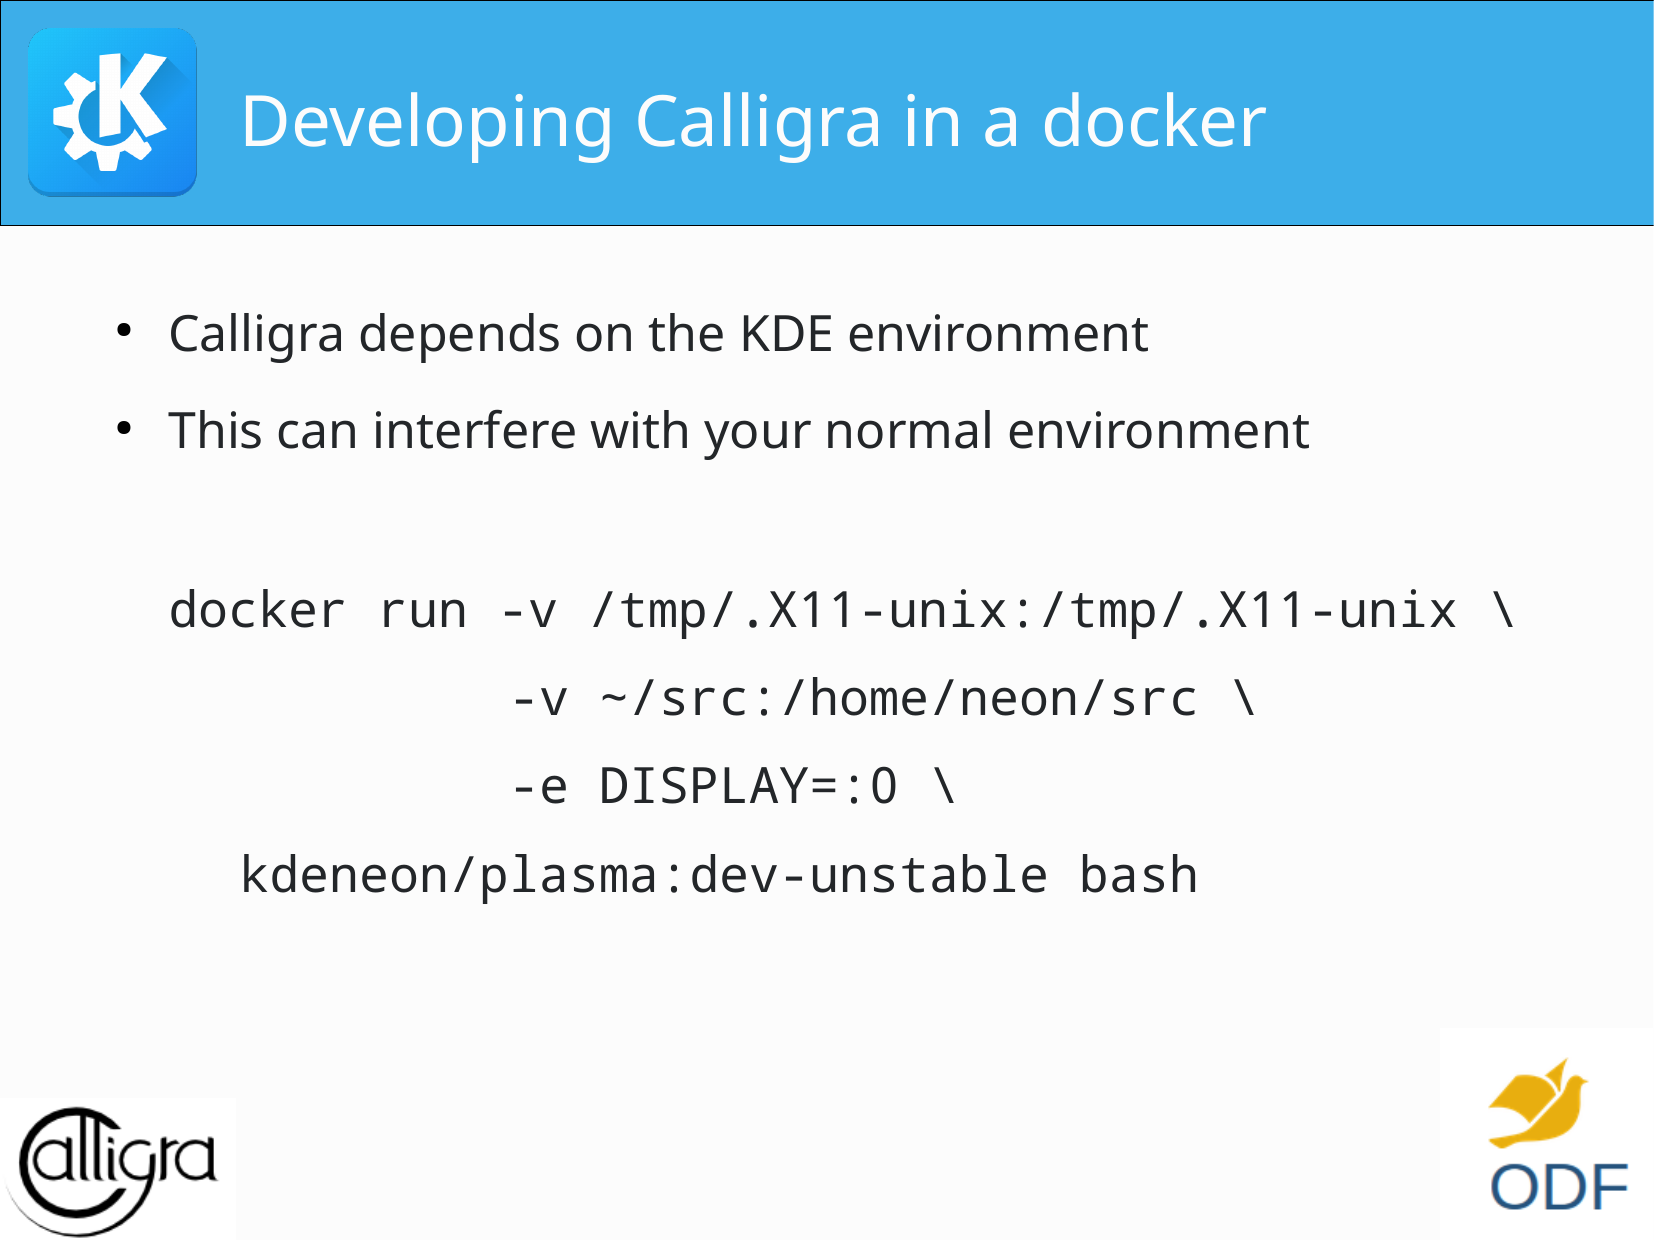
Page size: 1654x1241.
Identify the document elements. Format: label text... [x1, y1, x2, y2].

picture [11, 11, 213, 213]
list Calligra depends on the KDE environment This can interfere with your normal environment docker run -v /tmp/.X11-unix:/tmp/.X11-unix \ -v ~/src:/home/neon/src \ -e DISPLAY=:0 \ kdeneon/plasma:dev-unstable bash [82, 290, 1630, 1010]
picture [0, 1098, 237, 1241]
title Developing Calligra in a docker [225, 14, 1575, 222]
picture [1440, 1028, 1654, 1241]
